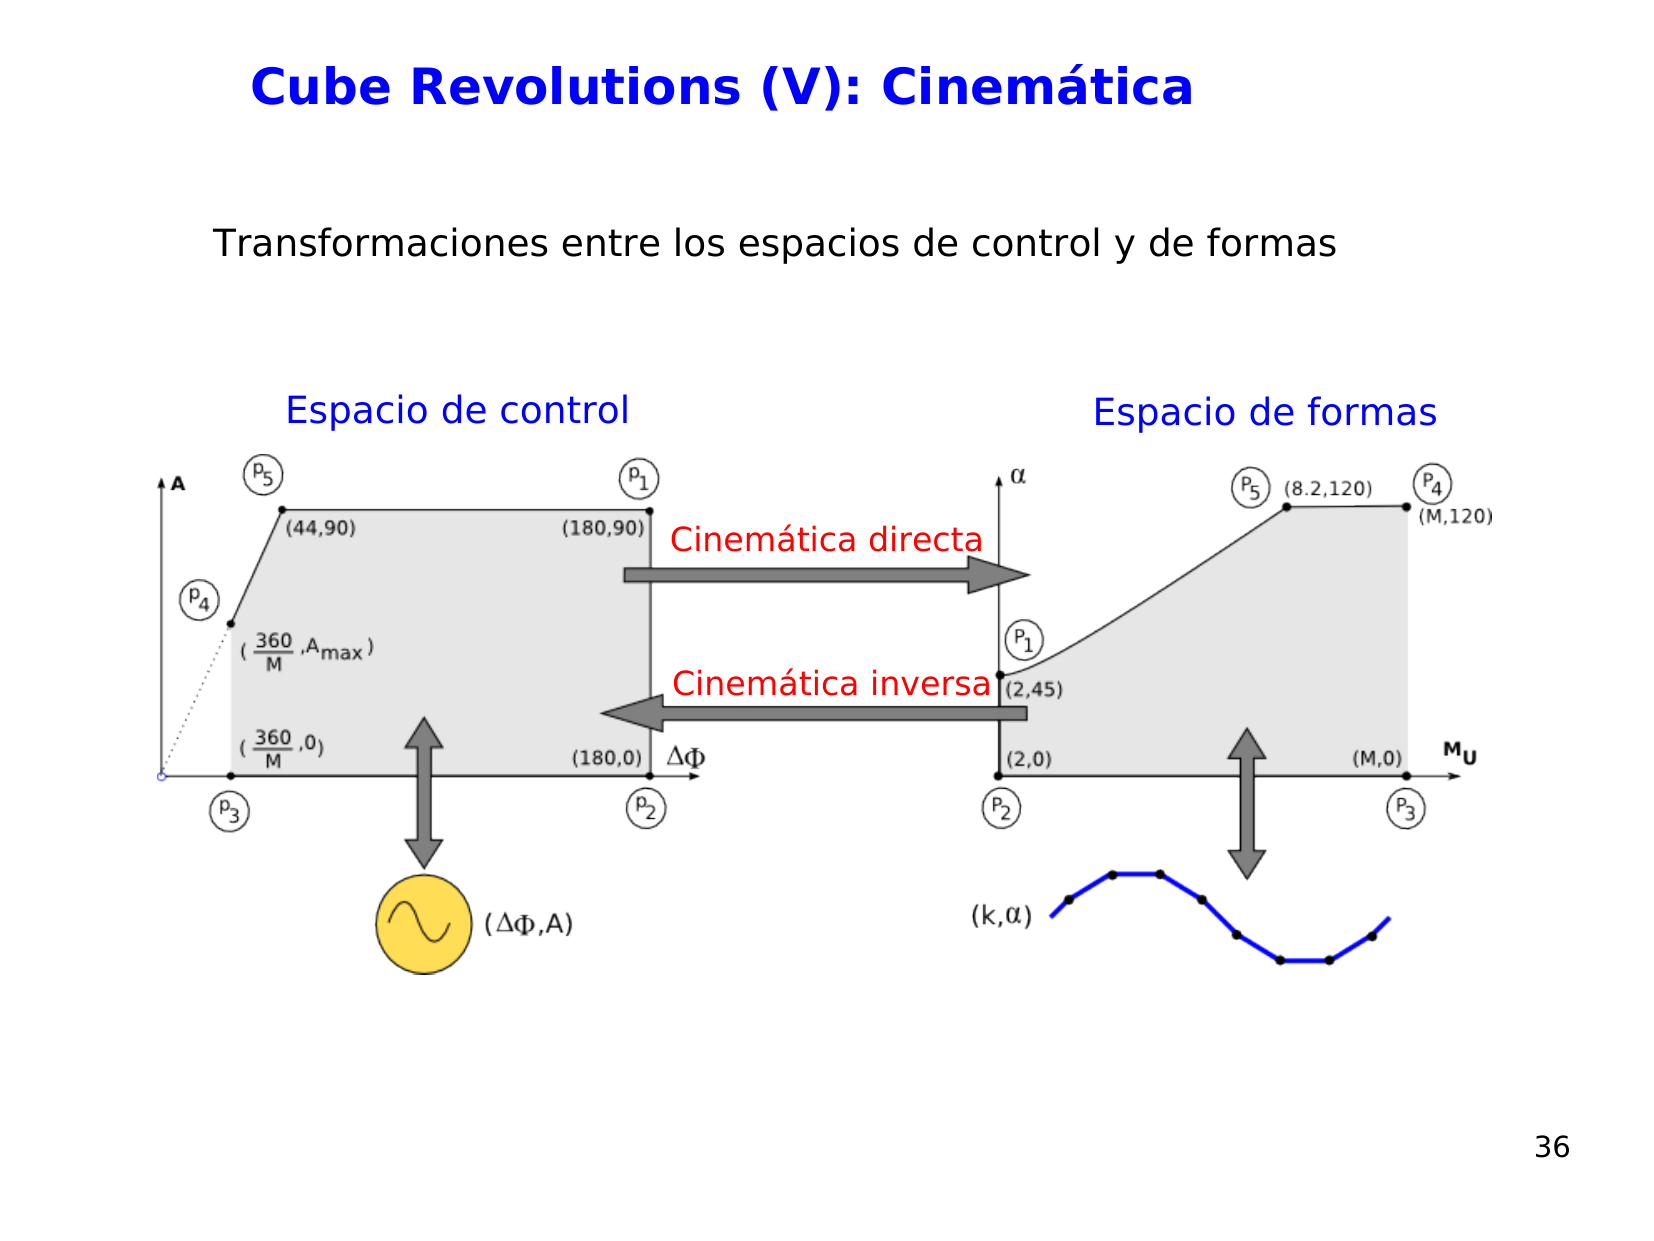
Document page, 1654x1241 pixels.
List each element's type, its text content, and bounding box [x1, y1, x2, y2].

text_box Cinemática directa [655, 513, 1000, 567]
text_box Cinemática inversa [657, 656, 1008, 711]
text_box Cube Revolutions (V): Cinemática [235, 50, 1211, 125]
text_box Transformaciones entre los espacios de control y de formas [186, 214, 1367, 274]
text_box Espacio de control [270, 381, 646, 441]
text_box Espacio de formas [1077, 383, 1453, 443]
picture [157, 454, 1492, 975]
